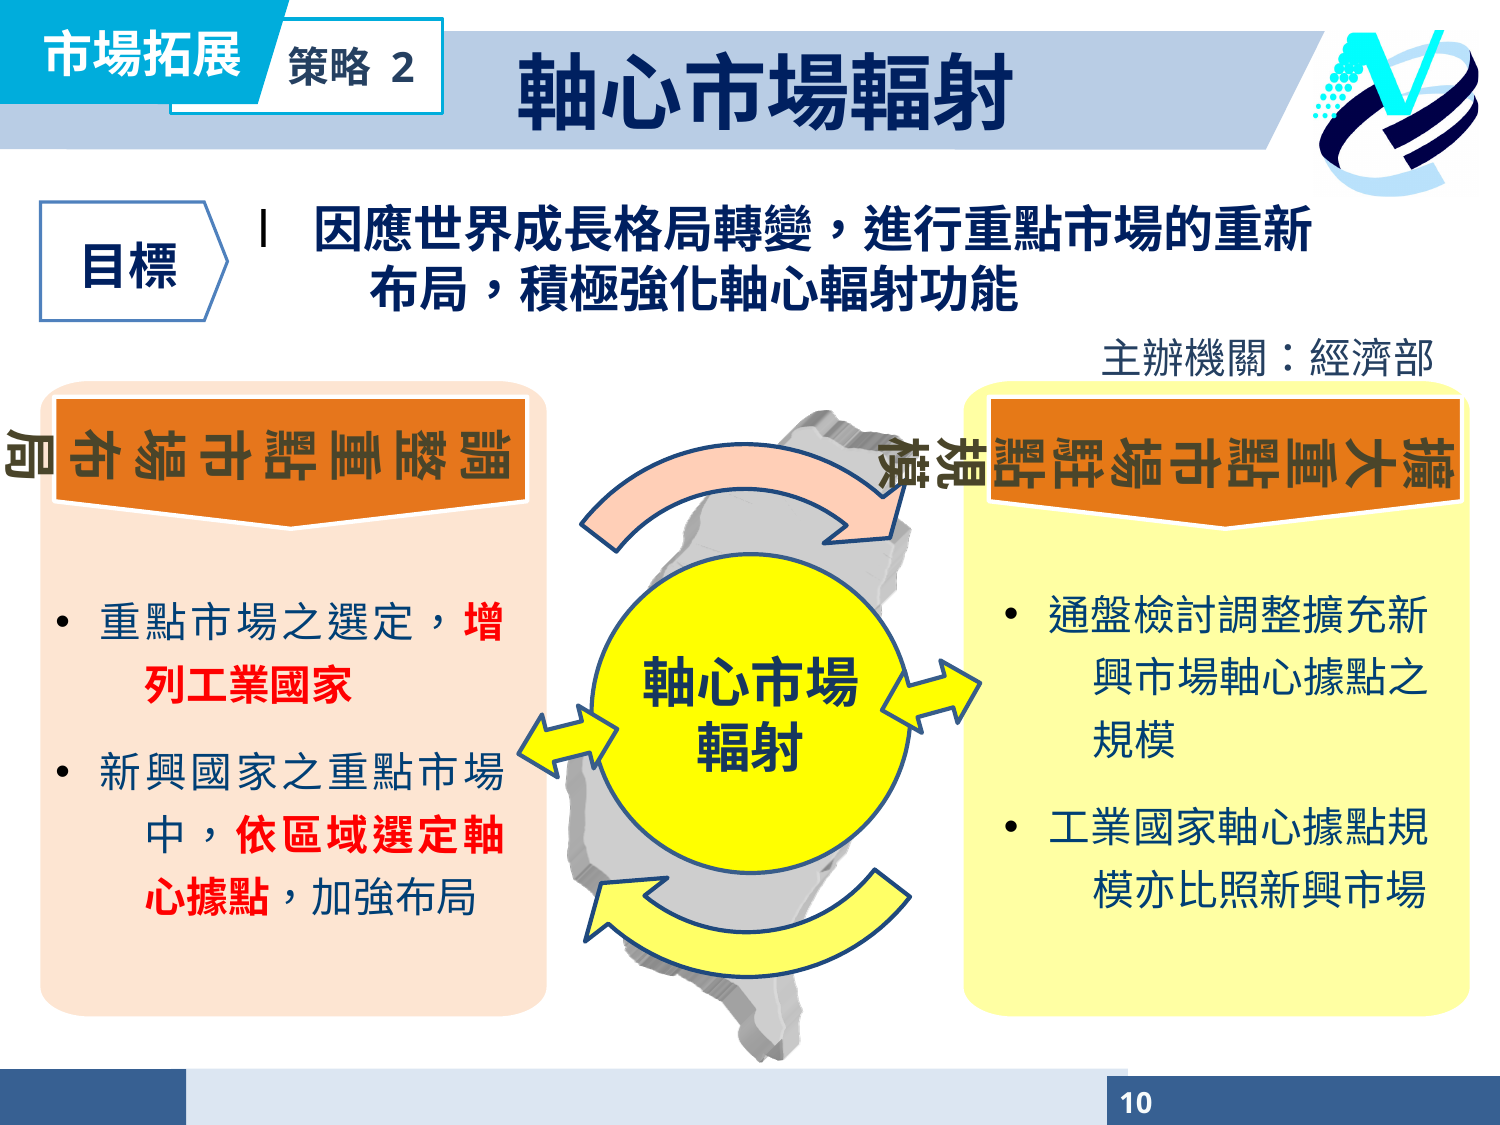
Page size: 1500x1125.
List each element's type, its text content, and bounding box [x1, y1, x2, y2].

text_box [43, 442, 48, 468]
text_box 通盤檢討調整擴充新興市場軸心據點之規模 工業國家軸心據點規模亦比照新興市場 [989, 569, 1444, 921]
text_box 重點市場之選定，增列工業國家 新興國家之重點市場中，依區域選定軸心據點，加強布局 [40, 576, 520, 929]
text_box [584, 869, 911, 978]
text_box 軸心市場輻射 [591, 554, 910, 874]
picture [523, 708, 979, 1082]
text_box [881, 378, 1472, 1019]
text_box 擴大重點市場 駐點規模 [988, 396, 1462, 529]
text_box 主辦機關：經濟部 [1085, 319, 1500, 379]
text_box 策略 2 [170, 19, 443, 114]
picture [546, 398, 964, 729]
text_box 目標 [40, 202, 228, 321]
text_box 因應世界成長格局轉變，進行重點市場的重新 布局，積極強化軸心輻射功能 [242, 185, 1416, 330]
text_box 調整重點市場布局 [54, 396, 528, 529]
text_box [581, 444, 905, 552]
text_box [38, 378, 618, 1019]
text_box 市場拓展 [0, 0, 290, 105]
text_box 軸心市場輻射 [0, 31, 1325, 150]
